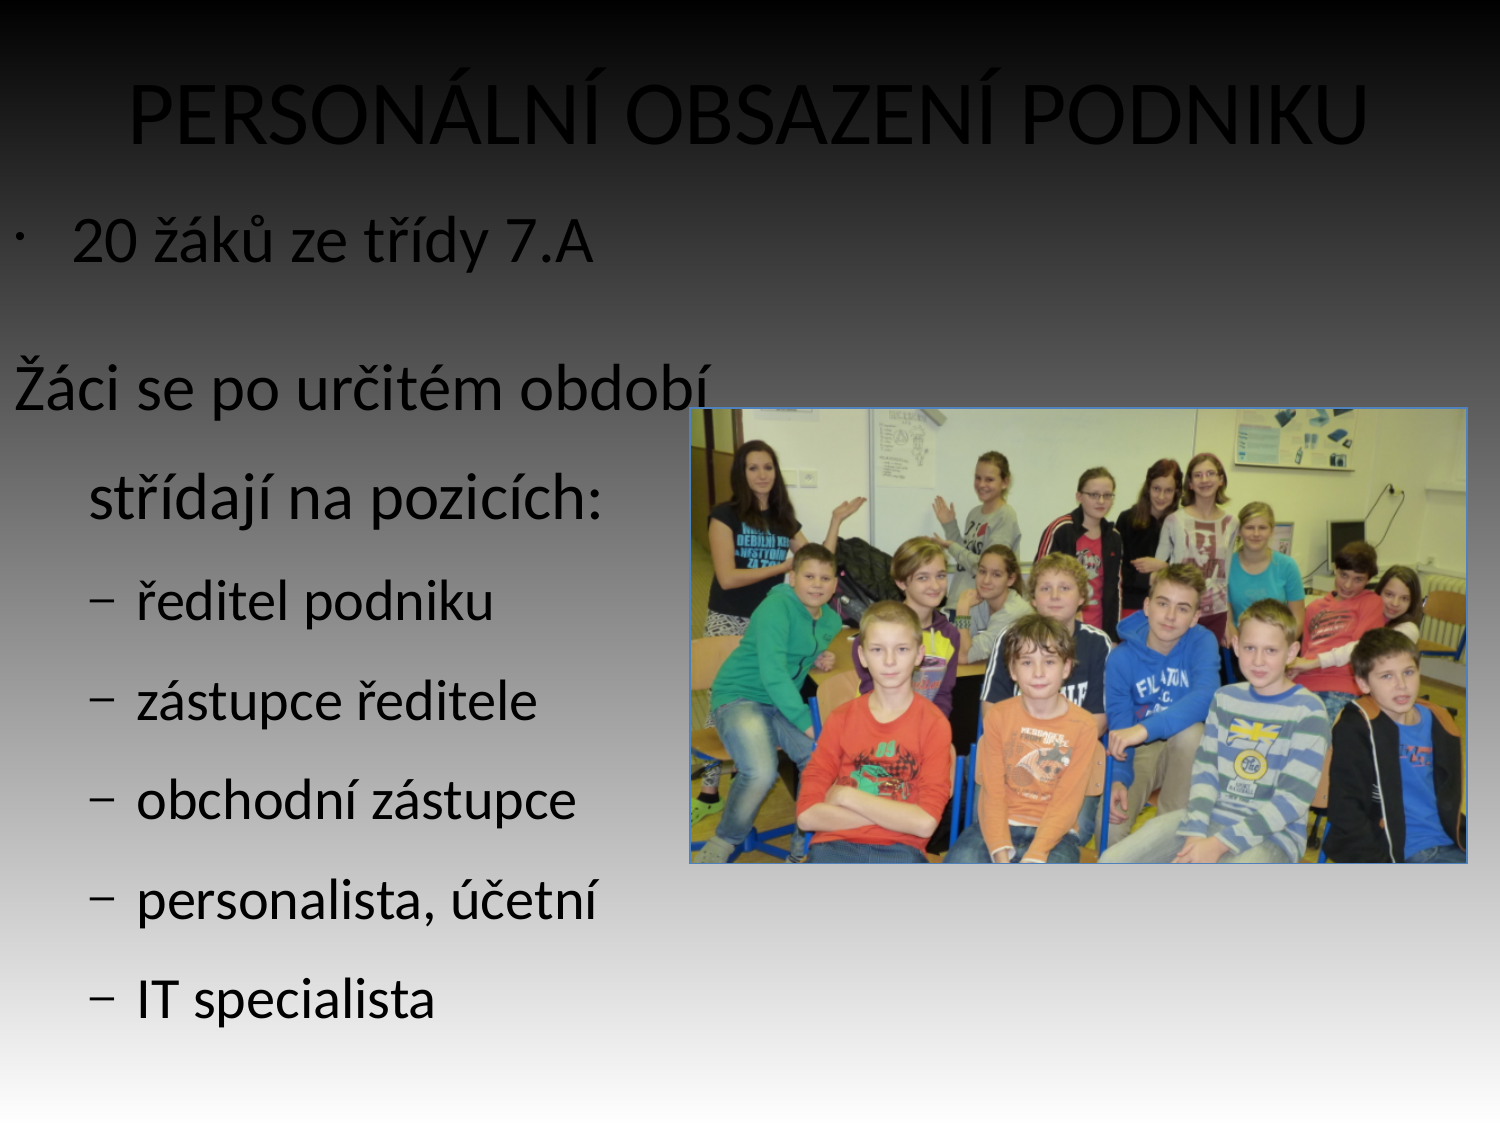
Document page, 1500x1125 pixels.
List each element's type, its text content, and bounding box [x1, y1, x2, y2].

list 20 žáků ze třídy 7.A Žáci se po určitém období střídají na pozicích: ředitel podniku zástupce ředitele obchodní zástupce personalista, účetní IT specialista stálá pozice: odborný konzultant [0, 188, 841, 1004]
picture [690, 408, 1467, 863]
title PERSONÁLNÍ OBSAZENÍ PODNIKU [75, 45, 1425, 233]
